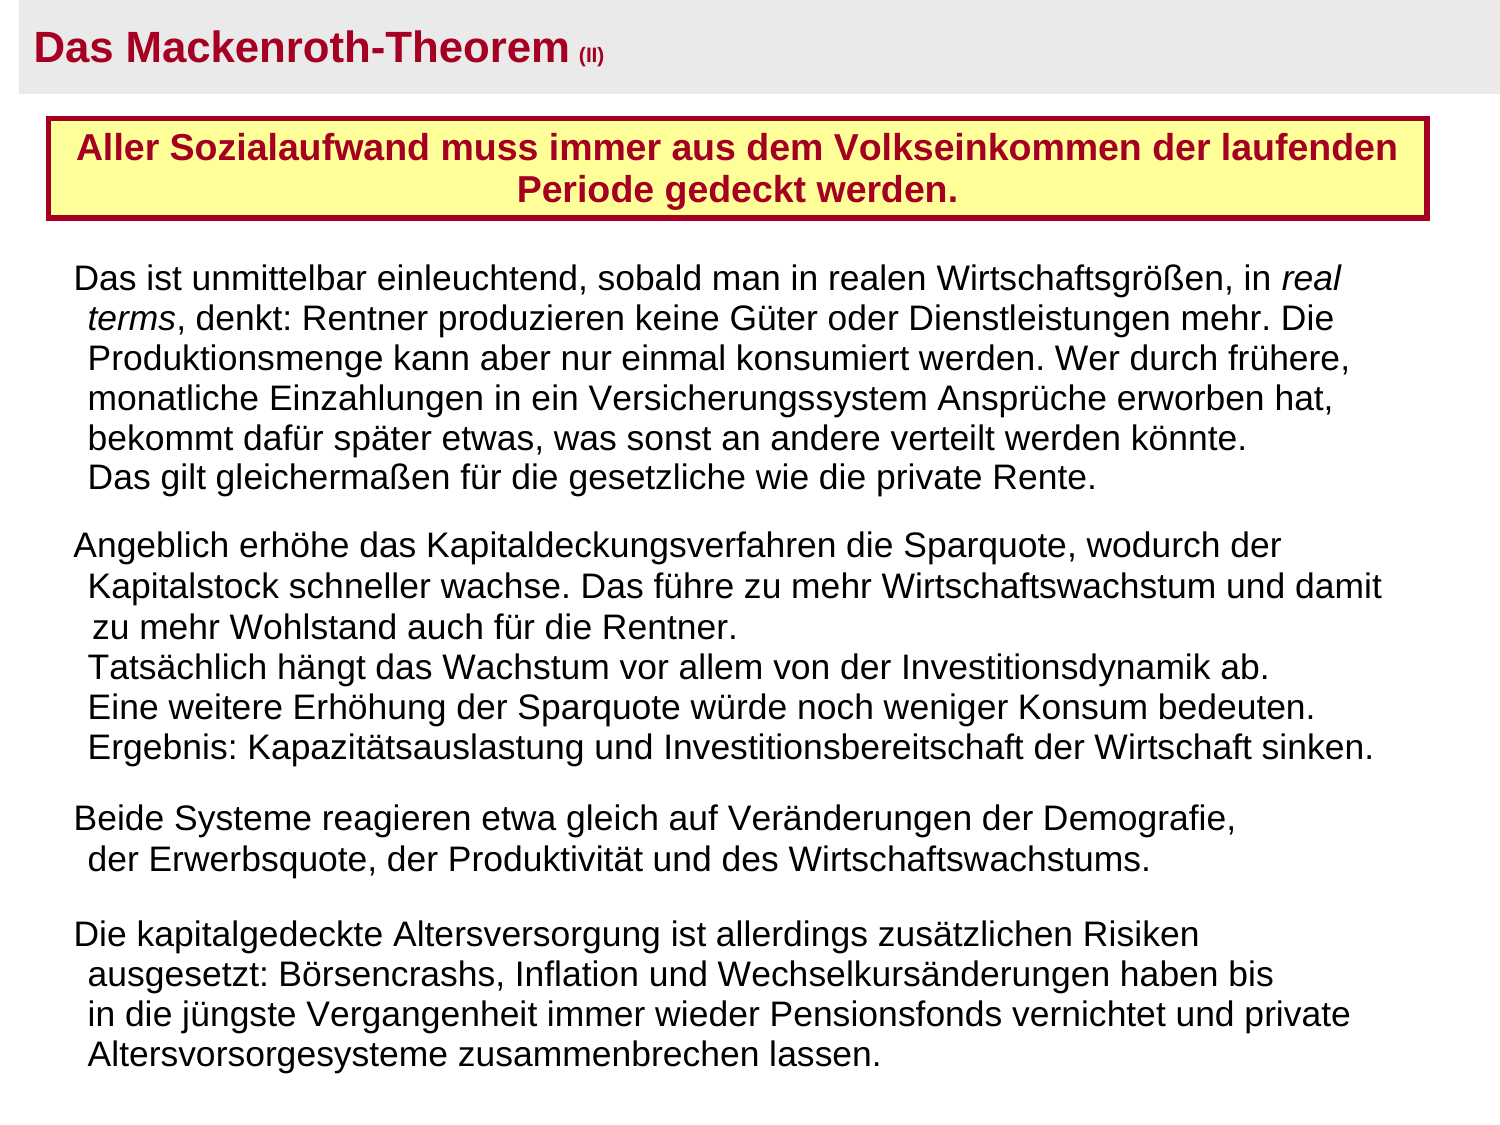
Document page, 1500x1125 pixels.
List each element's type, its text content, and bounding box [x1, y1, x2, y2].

text_box Die kapitalgedeckte Altersversorgung ist allerdings zusätzlichen Risiken ausgesetzt: Börsencrashs, Inflation und Wechselkursänderungen haben bis in die jüngste Vergangenheit immer wieder Pensionsfonds vernichtet und private Altersvorsorgesysteme zusammenbrechen lassen. [48, 904, 1458, 1082]
text_box Das ist unmittelbar einleuchtend, sobald man in realen Wirtschaftsgrößen, in real terms, denkt: Rentner produzieren keine Güter oder Dienstleistungen mehr. Die Produktionsmenge kann aber nur einmal konsumiert werden. Wer durch frühere, monatliche Einzahlungen in ein Versicherungssystem Ansprüche erworben hat, bekommt dafür später etwas, was sonst an andere verteilt werden könnte. Das gilt gleichermaßen für die gesetzliche wie die private Rente. [48, 248, 1458, 506]
text_box Beide Systeme reagieren etwa gleich auf Veränderungen der Demografie, der Erwerbsquote, der Produktivität und des Wirtschaftswachstums. [48, 789, 1458, 887]
text_box Das Mackenroth-Theorem (II) [18, 15, 1431, 80]
text_box Angeblich erhöhe das Kapitaldeckungsverfahren die Sparquote, wodurch der Kapitalstock schneller wachse. Das führe zu mehr Wirtschaftswachstum und damit zu mehr Wohlstand auch für die Rentner. Tatsächlich hängt das Wachstum vor allem von der Investitionsdynamik ab. Eine weitere Erhöhung der Sparquote würde noch weniger Konsum bedeuten. Ergebnis: Kapazitätsauslastung und Investitionsbereitschaft der Wirtschaft sinken. [48, 516, 1415, 775]
text_box Aller Sozialaufwand muss immer aus dem Volkseinkommen der laufenden Periode gedeckt werden. [48, 118, 1428, 218]
text_box [18, 0, 1500, 94]
